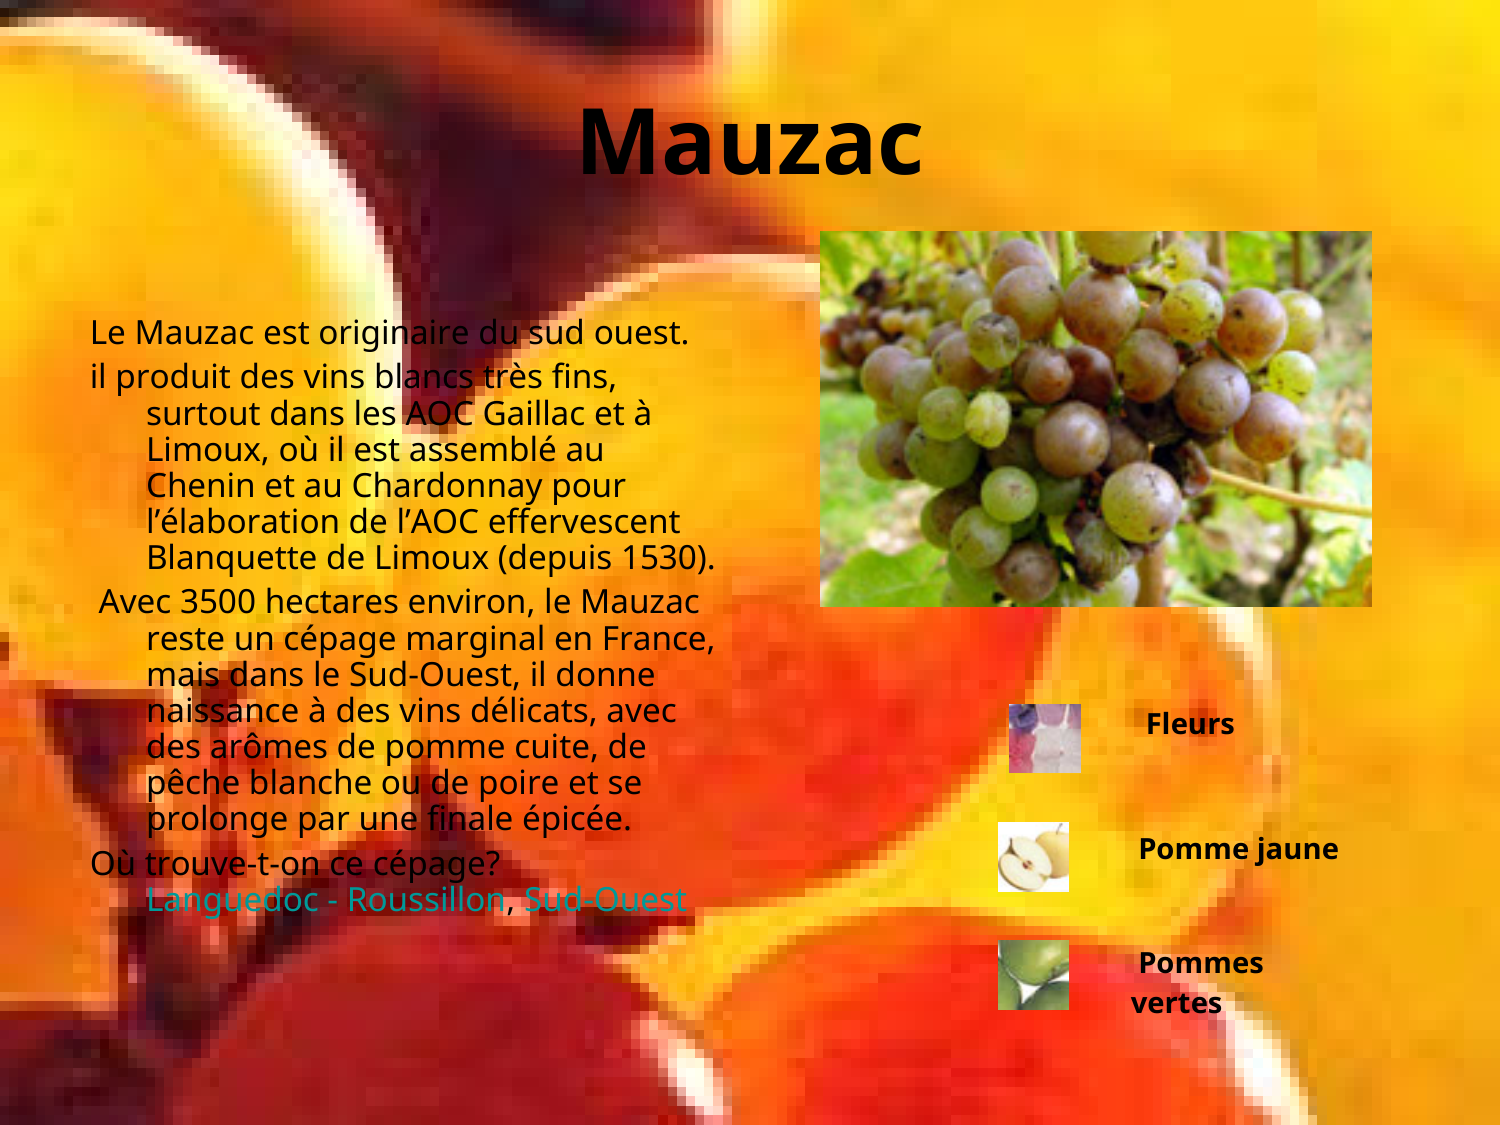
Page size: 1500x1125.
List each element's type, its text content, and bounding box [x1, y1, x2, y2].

title Mauzac [75, 45, 1426, 233]
list Le Mauzac est originaire du sud ouest. il produit des vins blancs très fins, surtout dans les AOC Gaillac et à Limoux, où il est assemblé au Chenin et au Chardonnay pour l’élaboration de l’AOC effervescent Blanquette de Limoux (depuis 1530). Avec 3500 hectares environ, le Mauzac reste un cépage marginal en France, mais dans le Sud-Ouest, il donne naissance à des vins délicats, avec des arômes de pomme cuite, de pêche blanche ou de poire et se prolonge par une finale épicée. Où trouve-t-on ce cépage? Languedoc - Roussillon, Sud-Ouest [75, 262, 738, 1006]
text_box Pomme jaune [1116, 806, 1377, 931]
picture [0, 0, 1500, 1125]
text_box Pommes vertes [1116, 931, 1377, 1034]
text_box Fleurs [1116, 680, 1377, 806]
